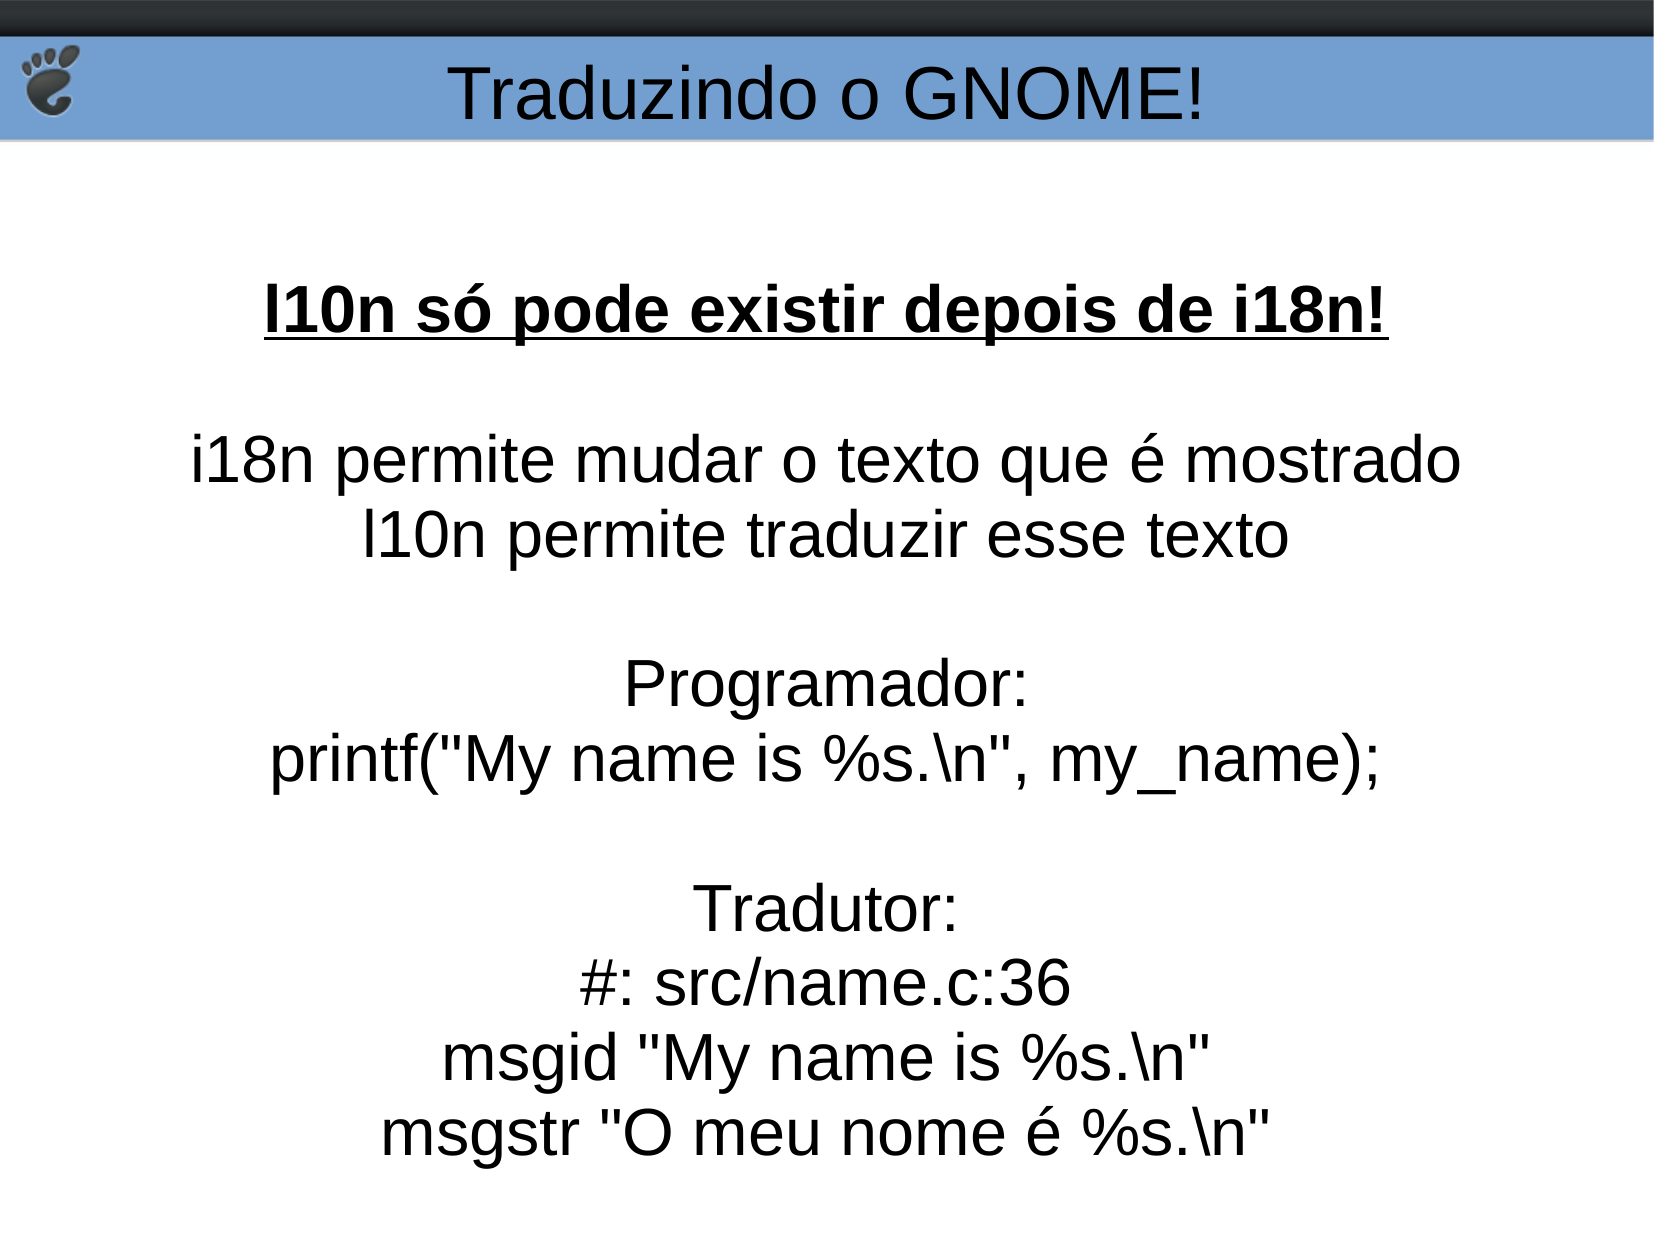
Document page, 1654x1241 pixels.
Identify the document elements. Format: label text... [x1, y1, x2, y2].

subtitle l10n só pode existir depois de i18n! i18n permite mudar o texto que é mostrado l10n permite traduzir esse texto Programador: printf("My name is %s.\n", my_name); Tradutor: #: src/name.c:36 msgid "My name is %s.\n" msgstr "O meu nome é %s.\n" [82, 272, 1571, 1170]
picture [0, 0, 1654, 1241]
title Traduzindo o GNOME! [82, 0, 1571, 191]
